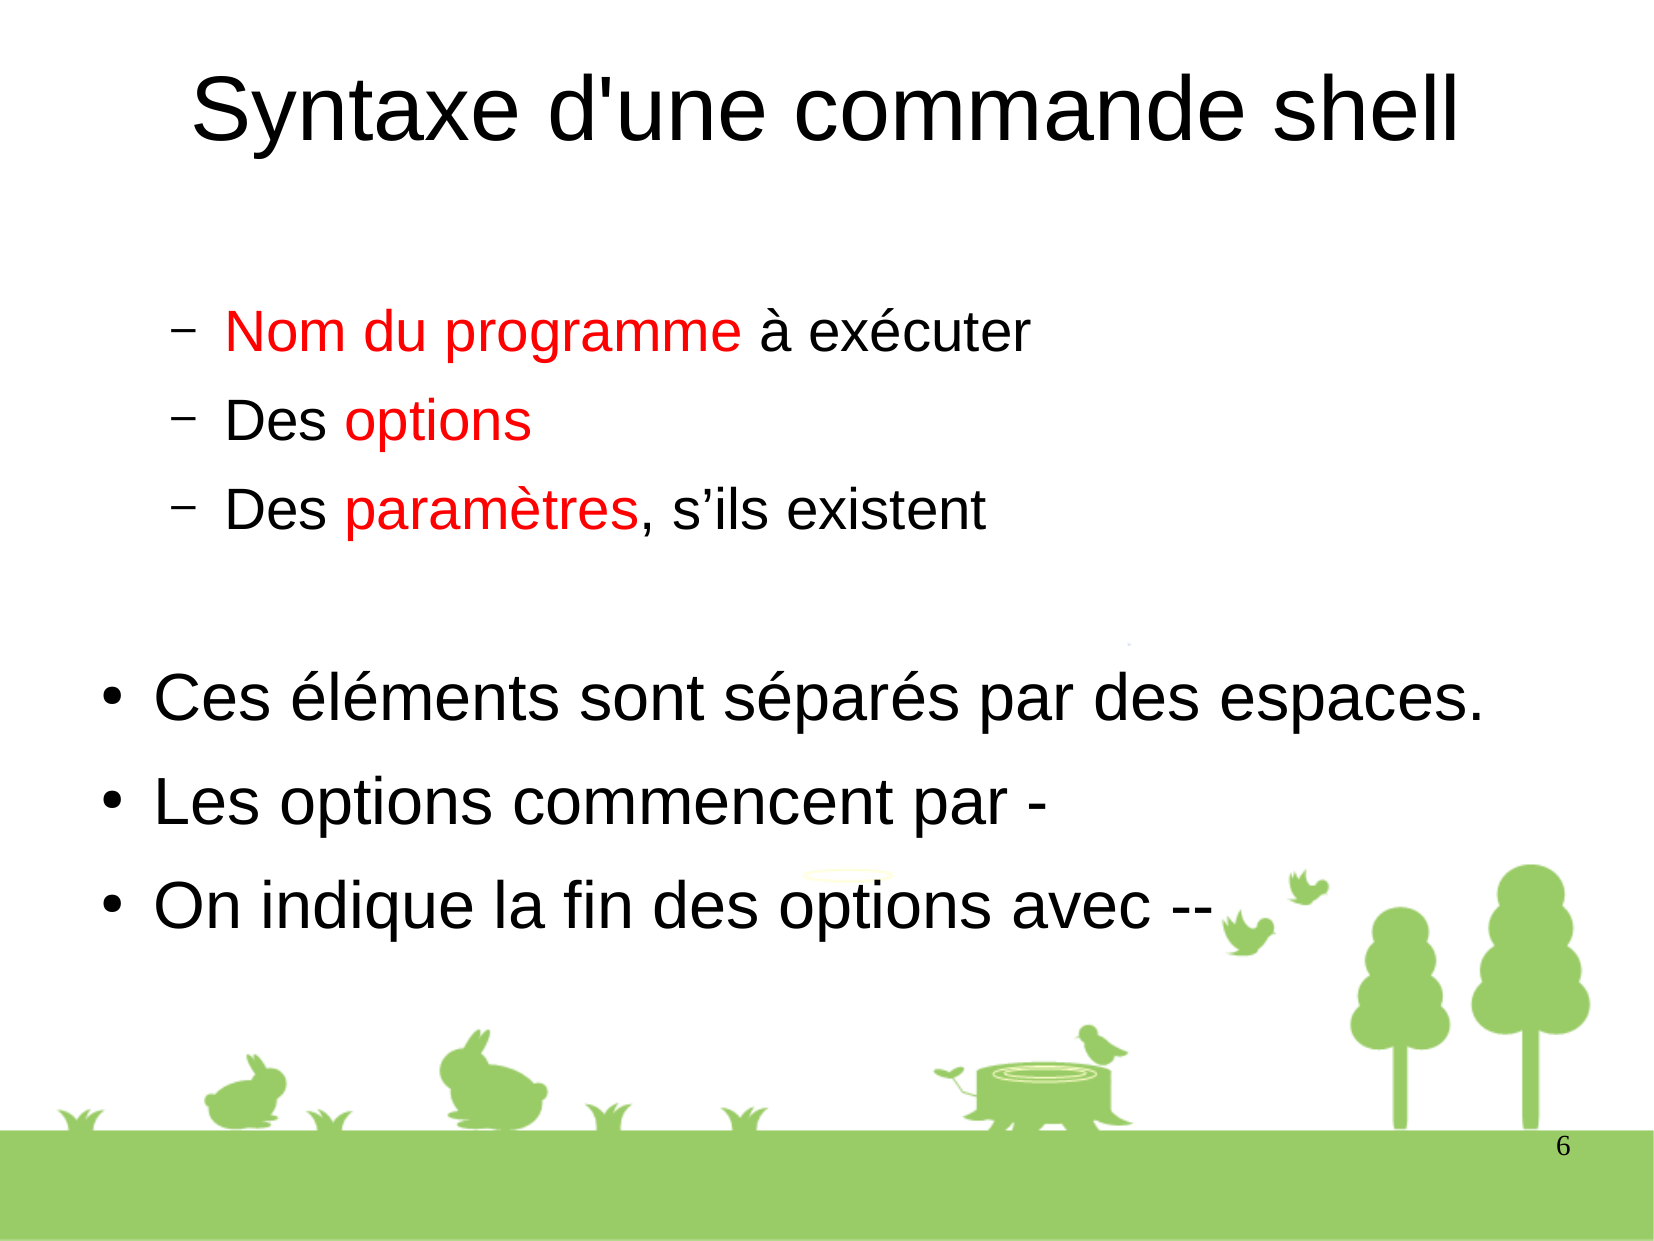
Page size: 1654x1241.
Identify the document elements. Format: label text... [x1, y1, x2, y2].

title Syntaxe d'une commande shell [11, 5, 1642, 213]
picture [0, 0, 1654, 1241]
list Nom du programme à exécuter Des options Des paramètres, s’ils existent Ces éléments sont séparés par des espaces. Les options commencent par - On indique la fin des options avec -- [82, 200, 1538, 1021]
